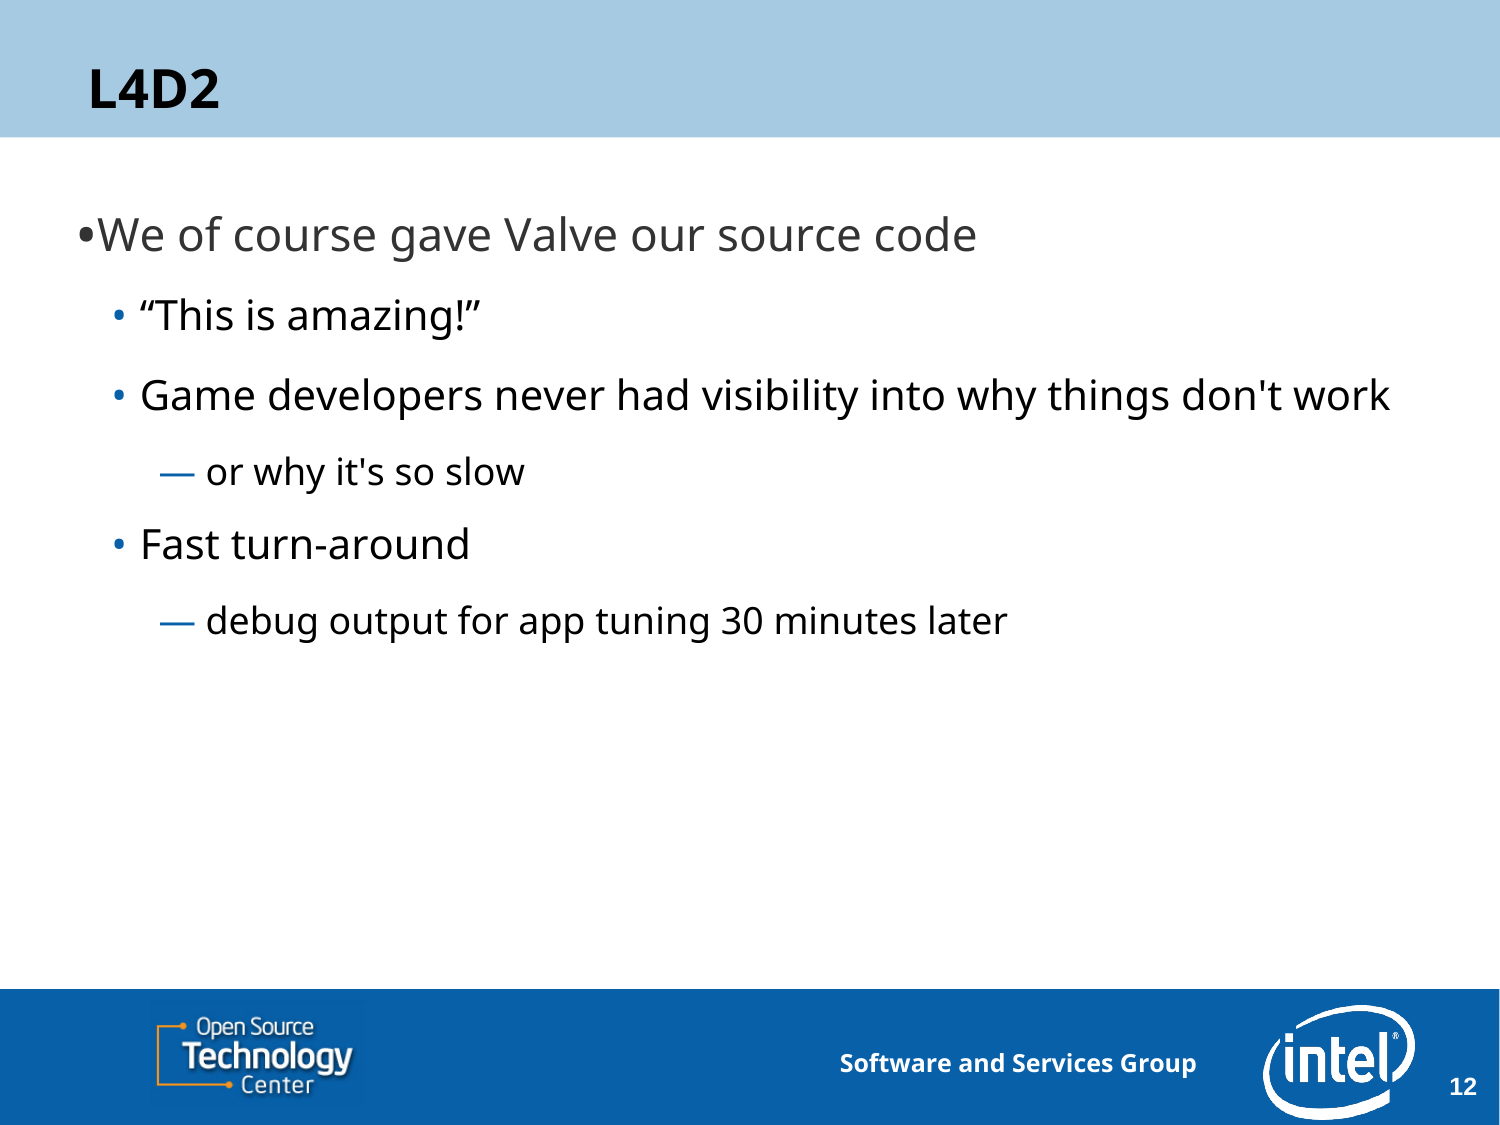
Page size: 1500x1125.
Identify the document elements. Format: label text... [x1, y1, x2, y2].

title L4D2 [87, 37, 1446, 138]
picture [150, 999, 365, 1106]
list We of course gave Valve our source code “This is amazing!” Game developers never had visibility into why things don't work or why it's so slow Fast turn-around debug output for app tuning 30 minutes later [74, 202, 1425, 945]
picture [1263, 1005, 1415, 1120]
